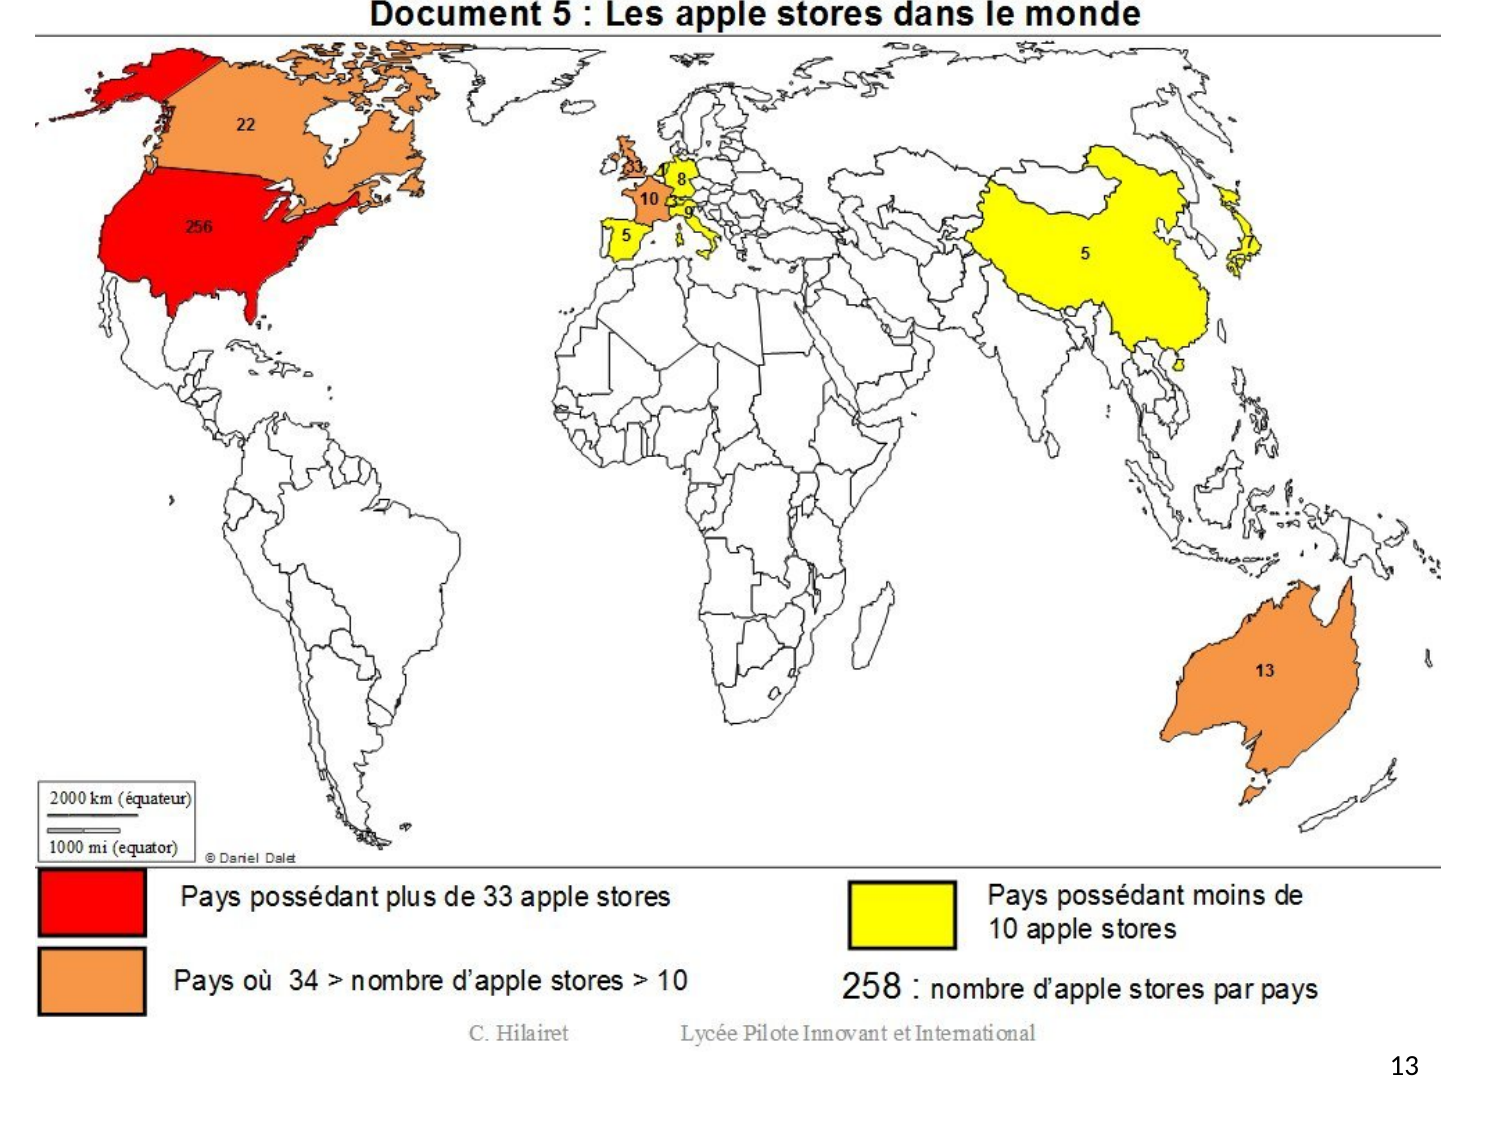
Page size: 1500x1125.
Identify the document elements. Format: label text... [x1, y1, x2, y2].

text_box <numéro> [1374, 1039, 1500, 1111]
picture [35, 0, 1441, 1052]
